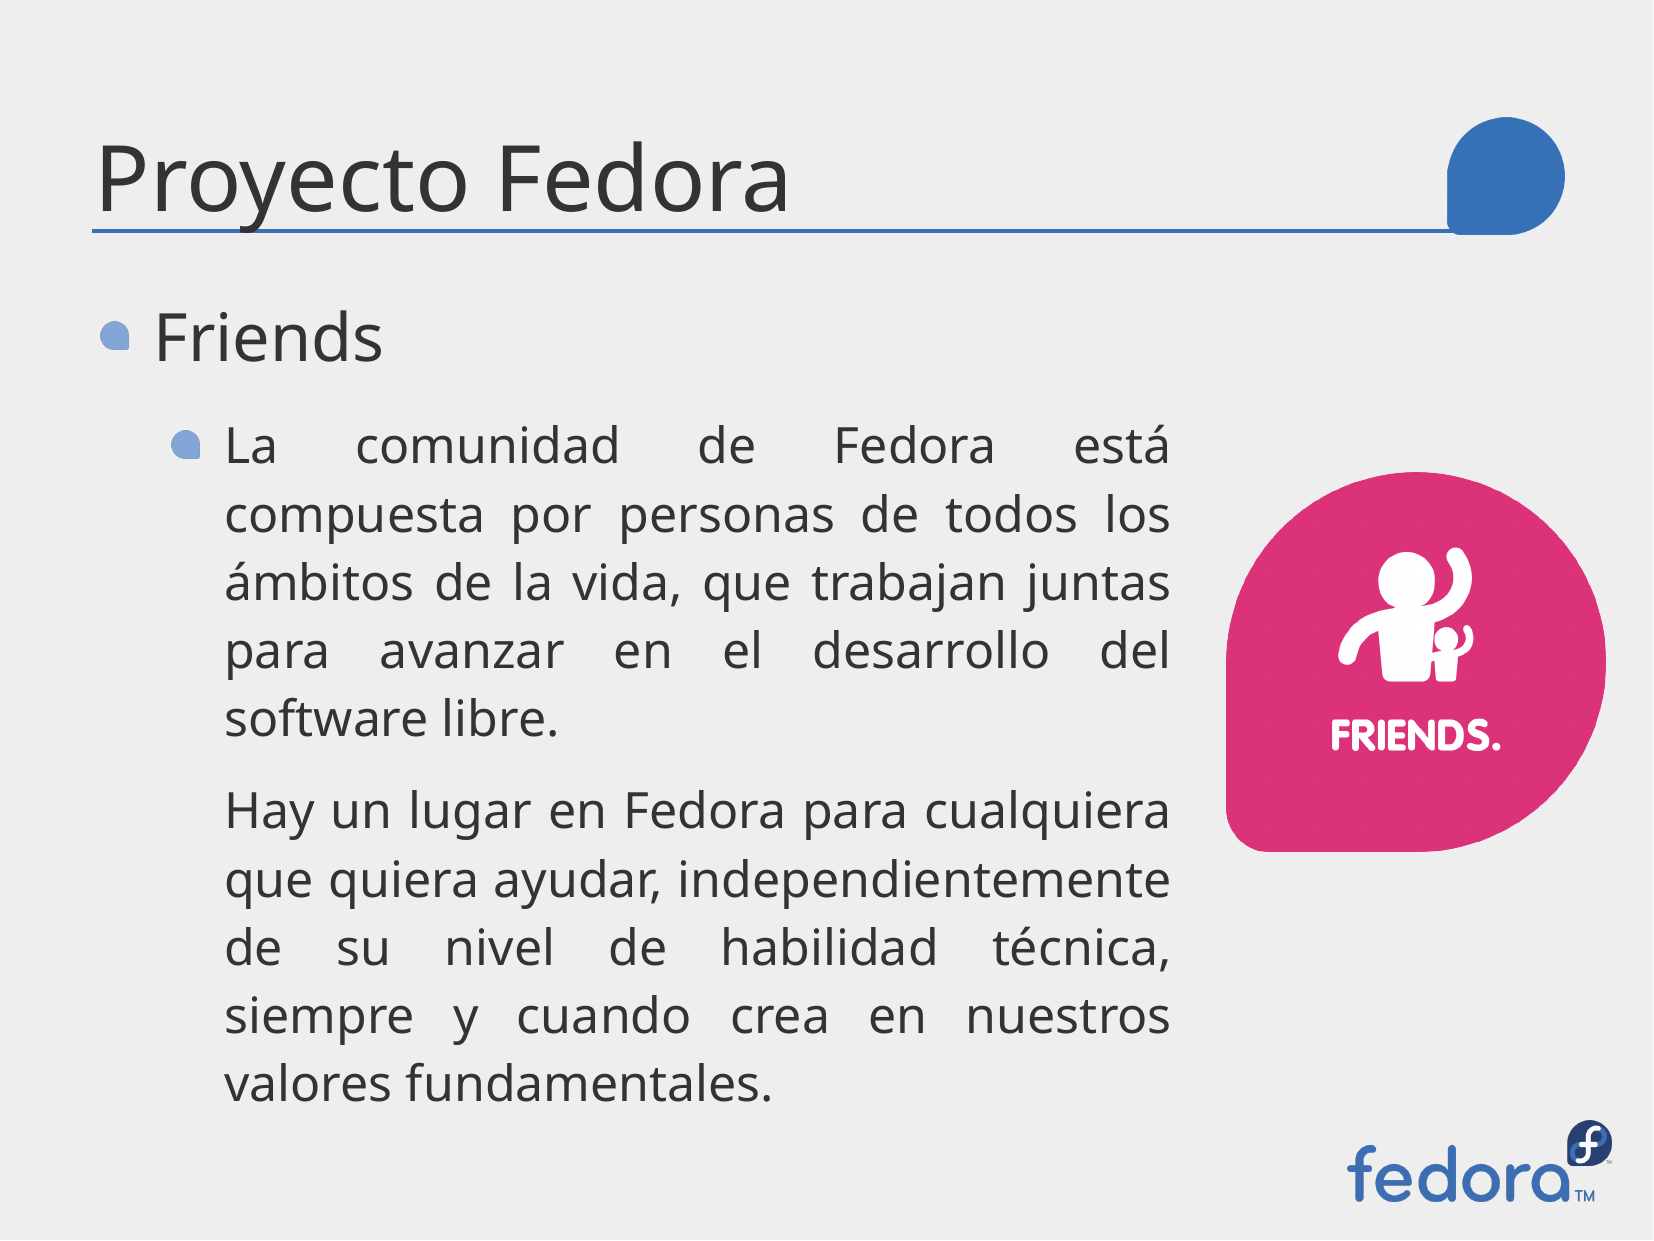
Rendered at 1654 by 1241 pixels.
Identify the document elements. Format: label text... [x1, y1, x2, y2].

picture [1226, 472, 1606, 852]
title Proyecto Fedora [94, 100, 1426, 251]
picture [1347, 1120, 1612, 1202]
list Friends La comunidad de Fedora está compuesta por personas de todos los ámbitos de la vida, que trabajan juntas para avanzar en el desarrollo del software libre. Hay un lugar en Fedora para cualquiera que quiera ayudar, independientemente de su nivel de habilidad técnica, siempre y cuando crea en nuestros valores fundamentales. [82, 290, 1173, 1117]
picture [1447, 117, 1565, 235]
